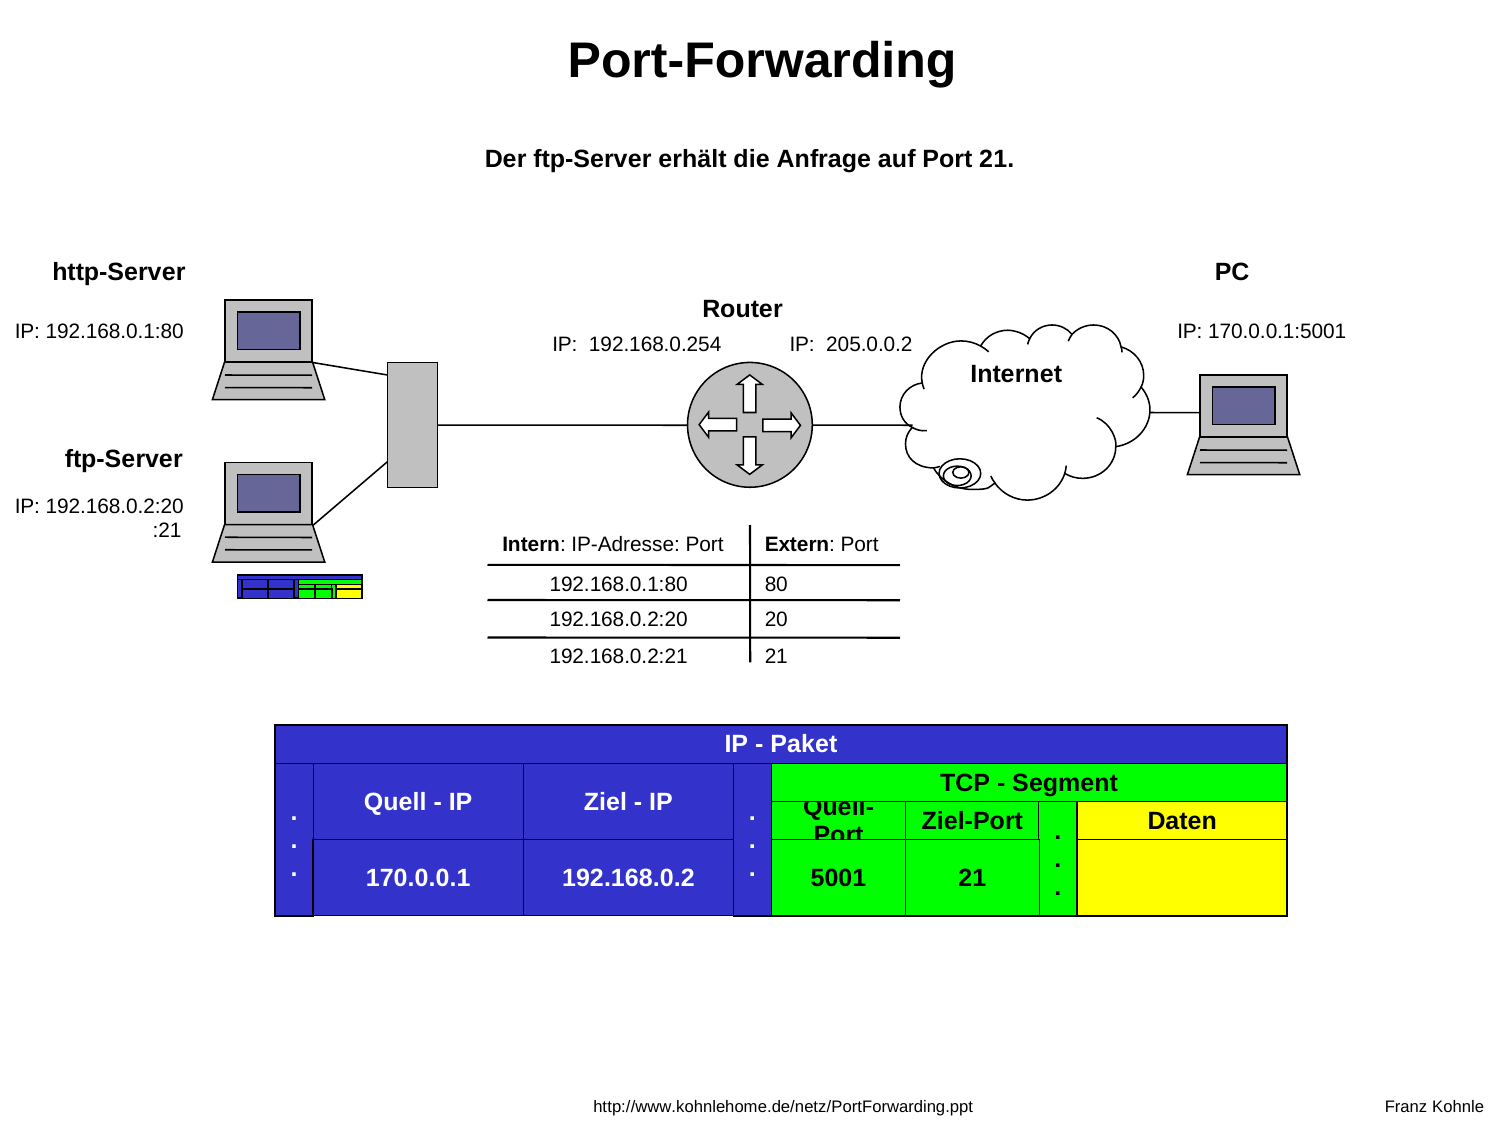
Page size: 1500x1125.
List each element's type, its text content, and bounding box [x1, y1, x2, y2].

text_box ... [275, 763, 314, 916]
text_box TCP - Segment [771, 763, 1287, 802]
text_box [212, 462, 325, 563]
text_box Router [687, 287, 798, 331]
text_box [1187, 375, 1300, 475]
text_box Quell - IP [314, 764, 524, 839]
text_box 192.168.0.2:20 [487, 602, 750, 625]
text_box http-Server [37, 249, 202, 322]
text_box IP: 205.0.0.2 [774, 324, 928, 364]
text_box IP: 192.168.0.2:20 :21 [0, 487, 199, 550]
text_box Extern: Port [752, 524, 901, 564]
text_box IP: 170.0.0.1:5001 [1162, 312, 1362, 352]
text_box IP: 192.168.0.1:80 [0, 312, 199, 352]
text_box Ziel-Port [905, 802, 1038, 839]
text_box IP - Paket [275, 725, 1288, 764]
text_box Der ftp-Server erhält die Anfrage auf Port 21. [469, 137, 1031, 181]
text_box ... [734, 764, 771, 916]
text_box 192.168.0.2:21 [487, 637, 750, 663]
text_box 20 [750, 601, 901, 636]
text_box [687, 362, 813, 488]
text_box 192.168.0.1:80 [487, 566, 749, 599]
text_box http://www.kohnlehome.de/netz/PortForwarding.ppt [578, 1089, 991, 1125]
text_box ... [1038, 802, 1078, 916]
text_box Ziel - IP [524, 764, 734, 839]
text_box ftp-Server [49, 437, 199, 487]
text_box IP: 192.168.0.254 [537, 324, 737, 364]
text_box [237, 574, 363, 599]
text_box Intern: IP-Adresse: Port [487, 524, 749, 563]
text_box 80 [752, 566, 901, 599]
text_box 192.168.0.2 [523, 839, 734, 916]
text_box Franz Kohnle [1370, 1089, 1500, 1125]
text_box [387, 362, 438, 488]
text_box 21 [905, 839, 1040, 916]
text_box 21 [750, 637, 901, 678]
text_box [1078, 840, 1288, 916]
text_box Port-Forwarding [552, 24, 972, 97]
text_box [212, 299, 325, 400]
text_box Daten [1078, 801, 1288, 840]
text_box Internet [899, 324, 1150, 501]
text_box 170.0.0.1 [313, 839, 523, 916]
text_box 5001 [771, 839, 905, 916]
text_box Quell-Port [771, 802, 905, 839]
text_box PC [1200, 249, 1265, 294]
